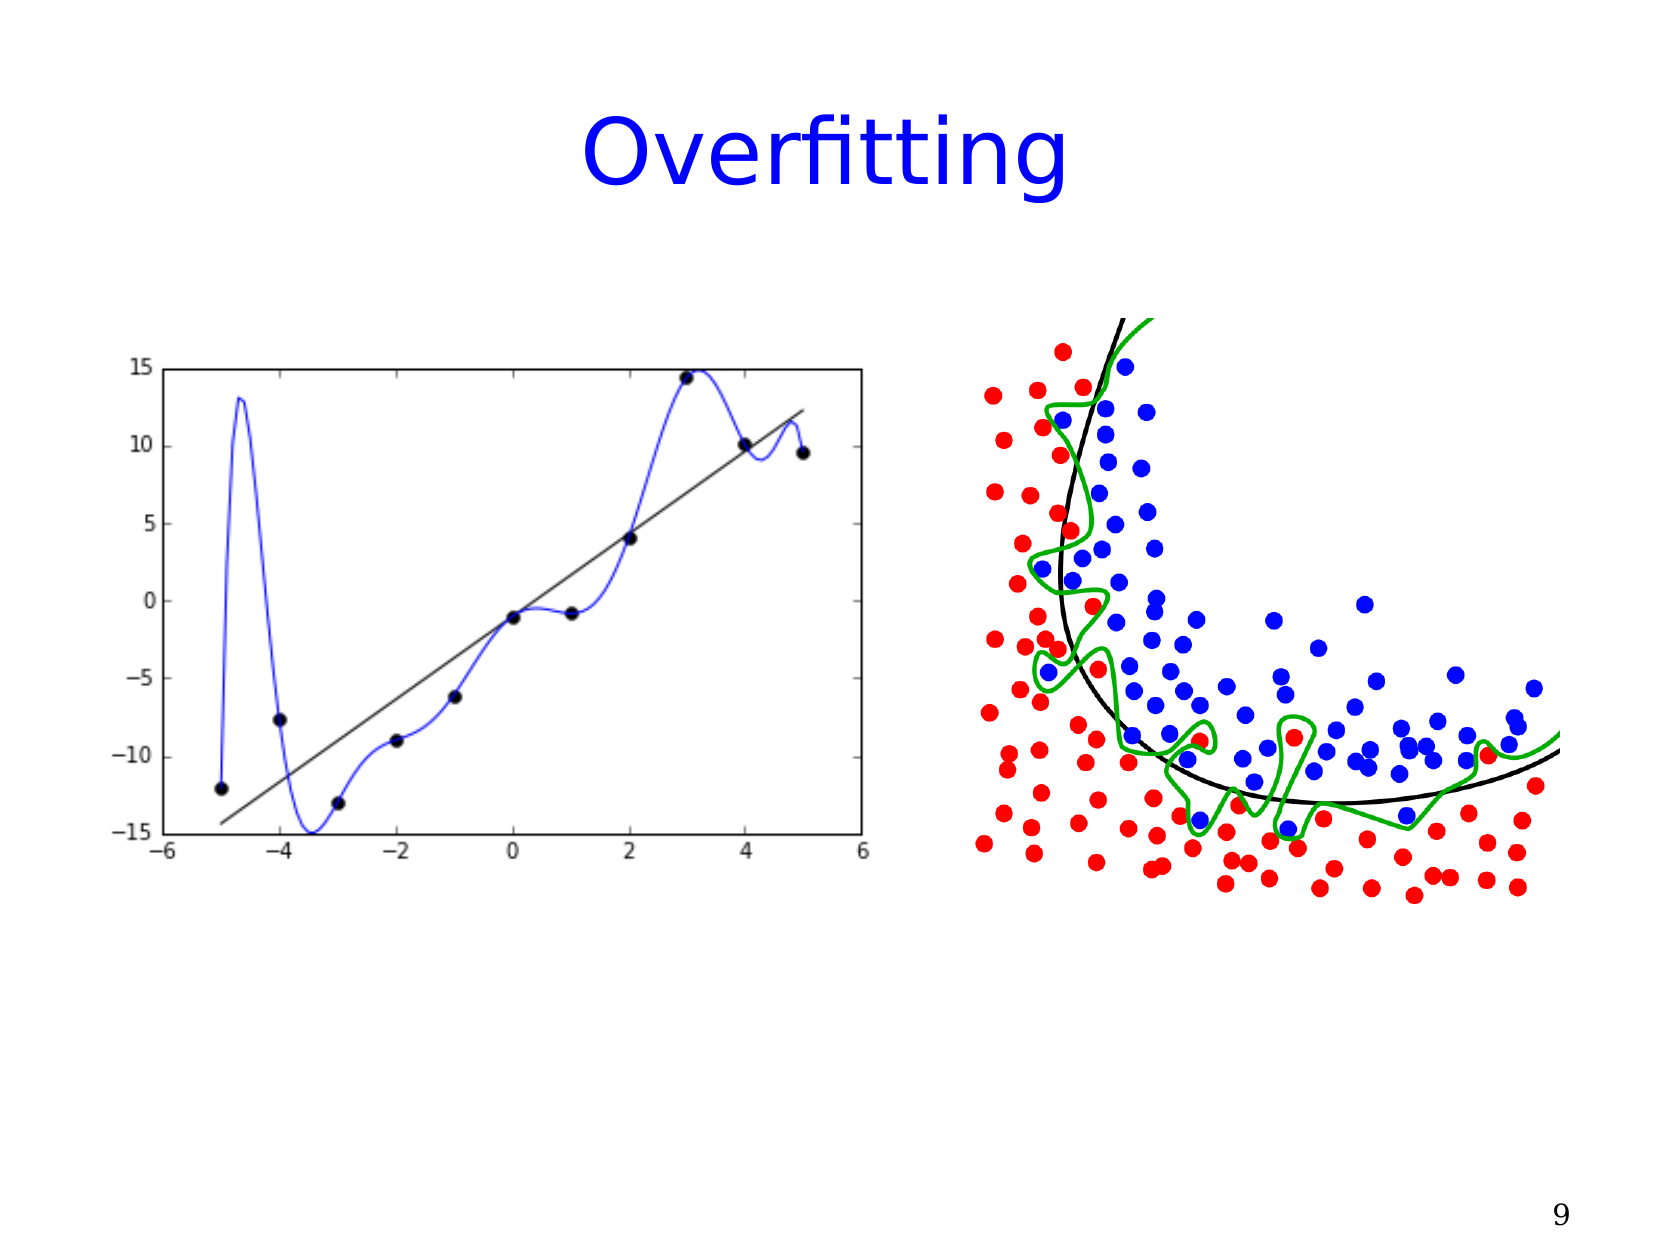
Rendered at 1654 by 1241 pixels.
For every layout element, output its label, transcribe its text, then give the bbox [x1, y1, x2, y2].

picture [956, 318, 1560, 922]
title Overfitting [82, 49, 1571, 257]
picture [96, 344, 882, 878]
